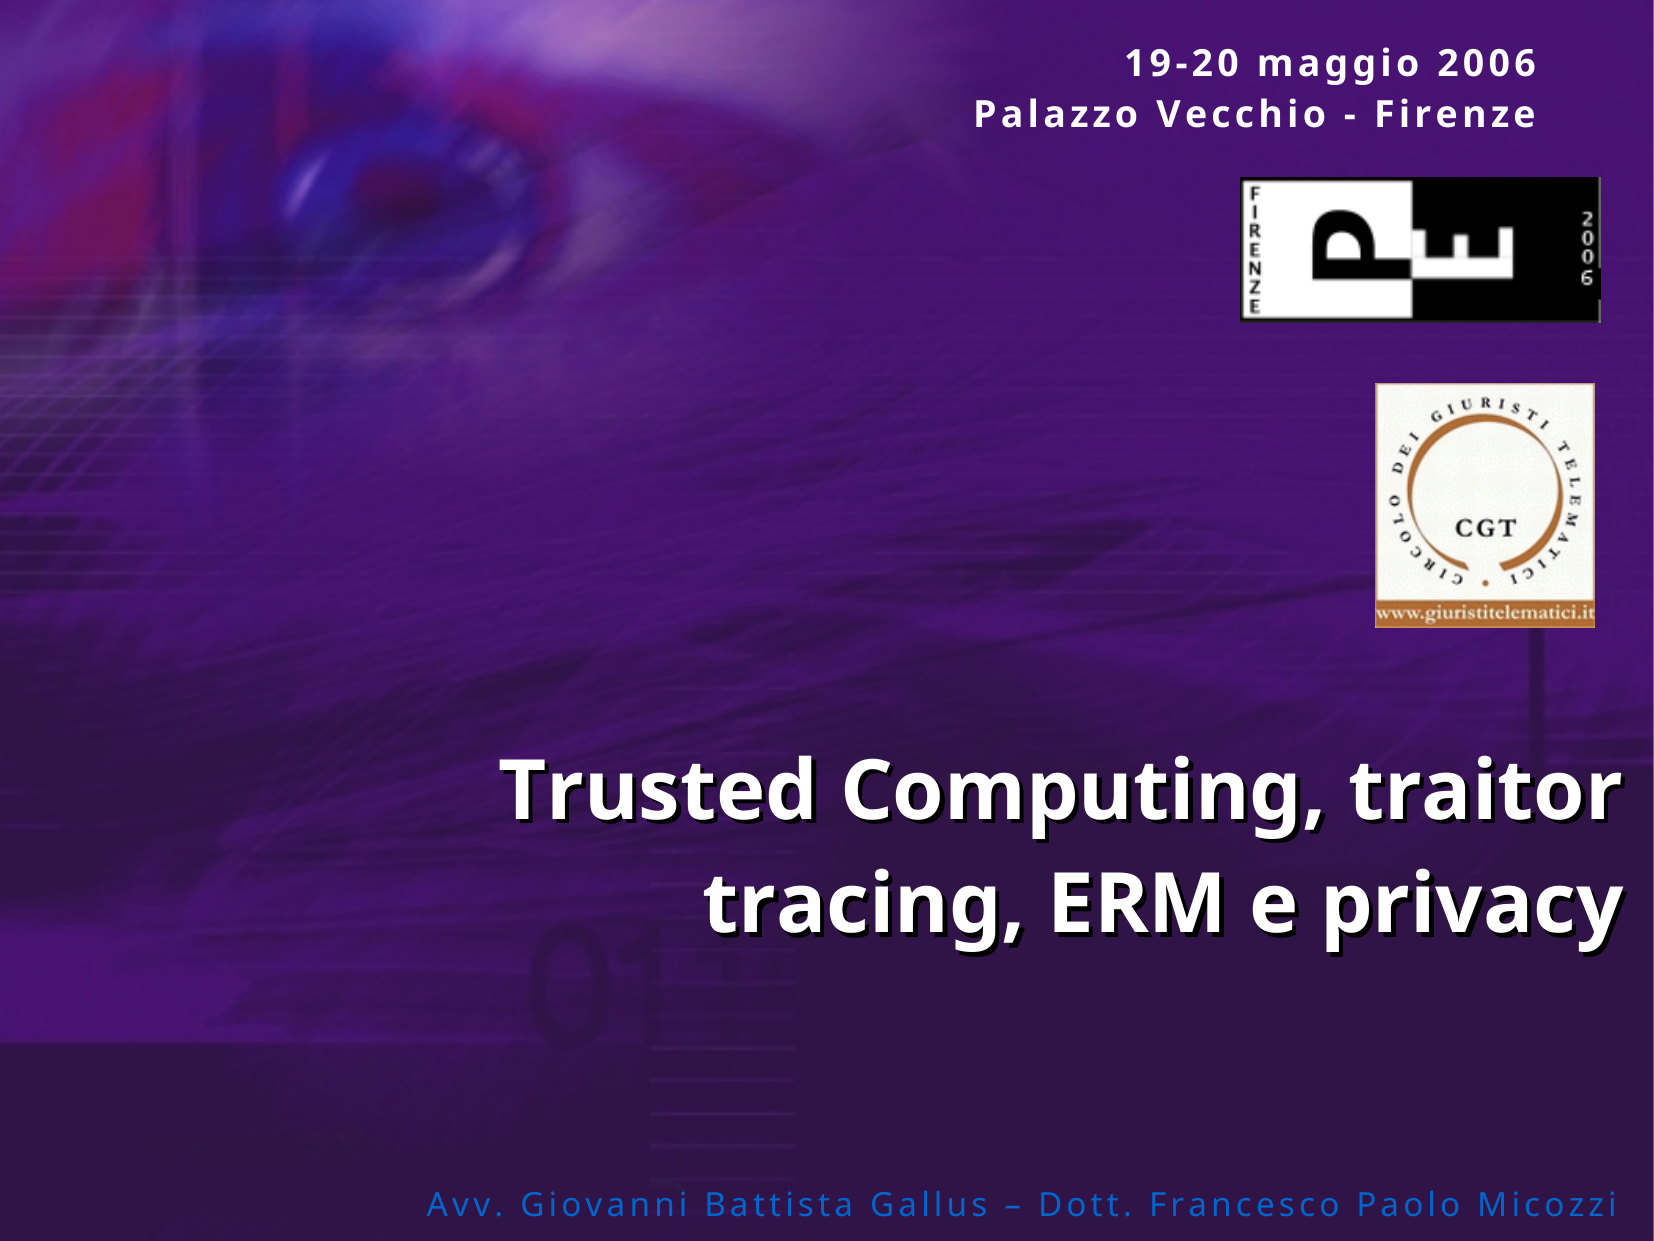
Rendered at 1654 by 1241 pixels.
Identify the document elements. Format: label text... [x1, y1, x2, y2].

text_box 19-20 maggio 2006 Palazzo Vecchio - Firenze [958, 29, 1571, 143]
picture [0, 0, 1654, 1241]
title Trusted Computing, traitor tracing, ERM e privacy [236, 742, 1625, 945]
